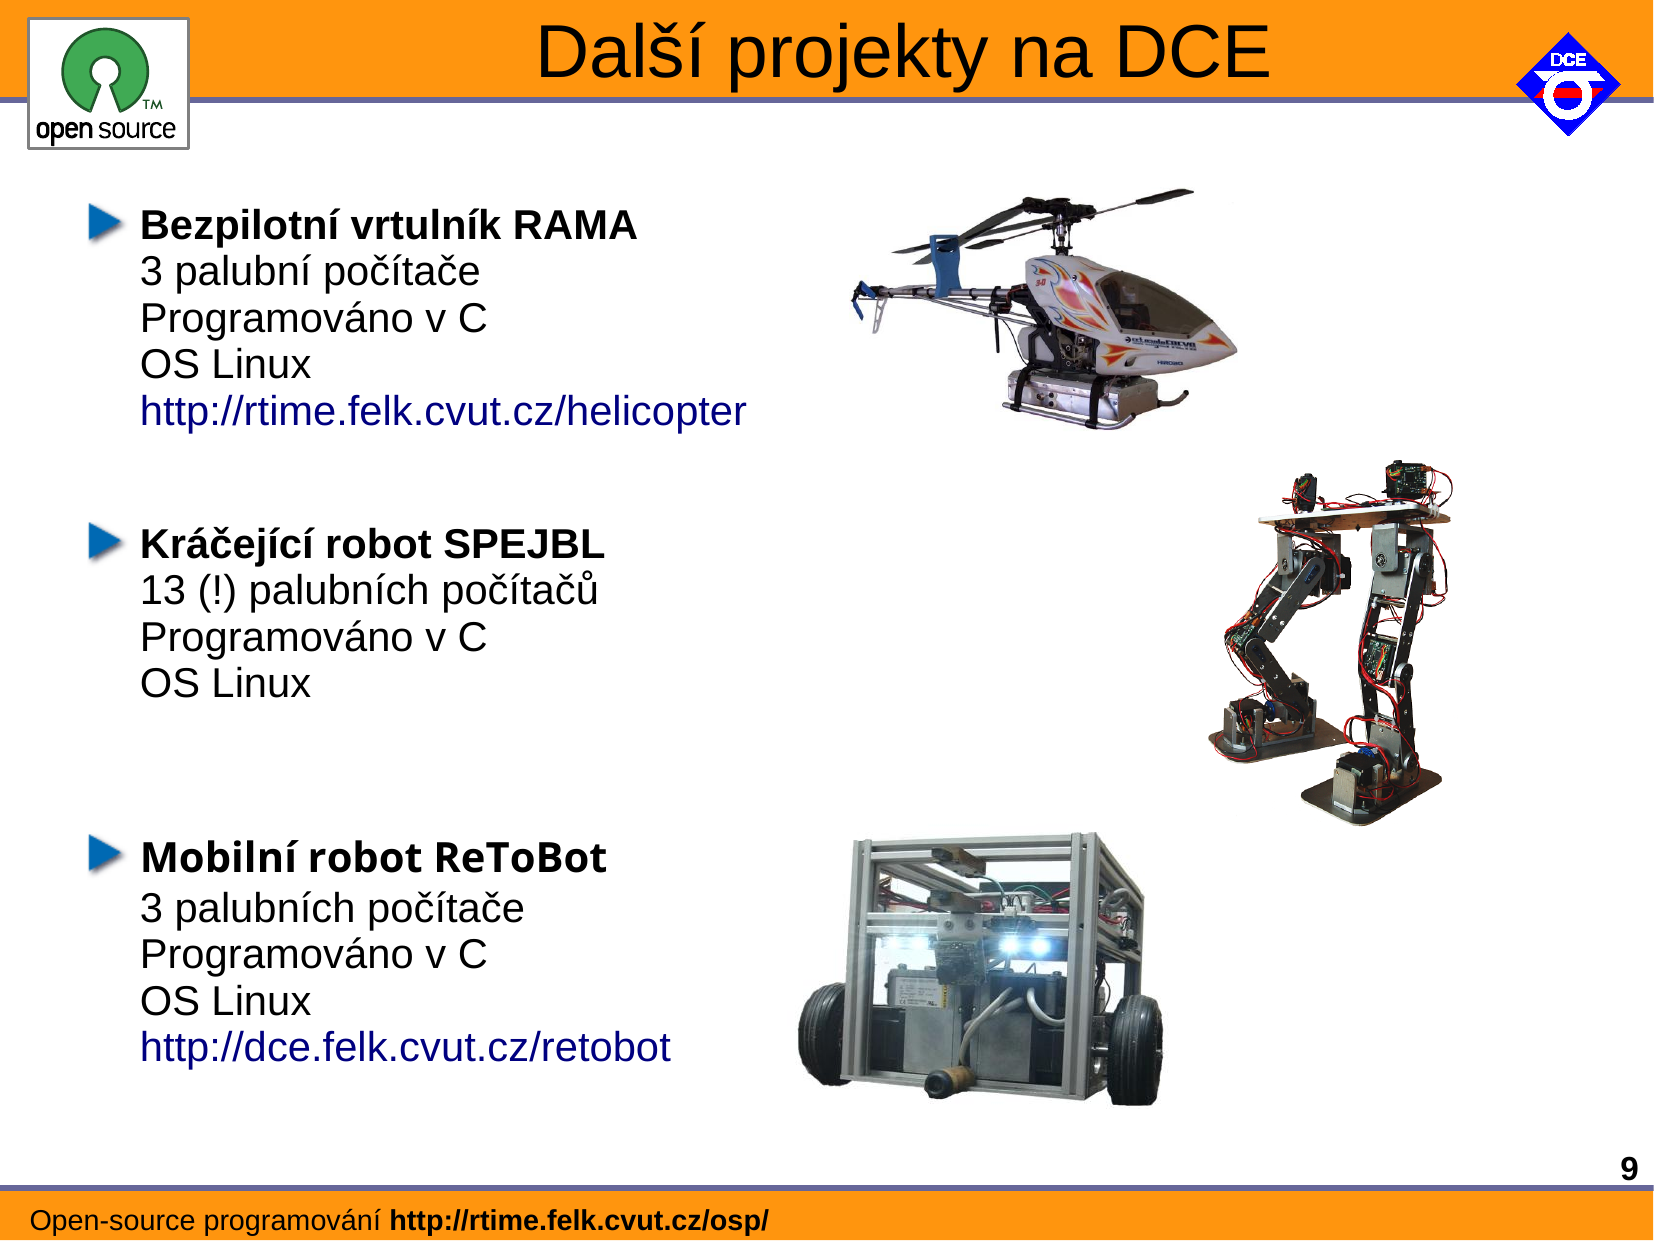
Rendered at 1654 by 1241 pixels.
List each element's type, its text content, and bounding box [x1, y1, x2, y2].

title Další projekty na DCE [178, 4, 1631, 98]
picture [787, 820, 1176, 1109]
list Kráčející robot SPEJBL 13 (!) palubních počítačů Programováno v C OS Linux [68, 520, 776, 743]
picture [849, 187, 1238, 433]
list Bezpilotní vrtulník RAMA 3 palubní počítače Programováno v C OS Linux http://rtime.felk.cvut.cz/helicopter [68, 201, 775, 488]
picture [1200, 449, 1463, 838]
list Mobilní robot ReToBot 3 palubních počítače Programováno v C OS Linux http://dce.felk.cvut.cz/retobot [68, 827, 776, 1085]
